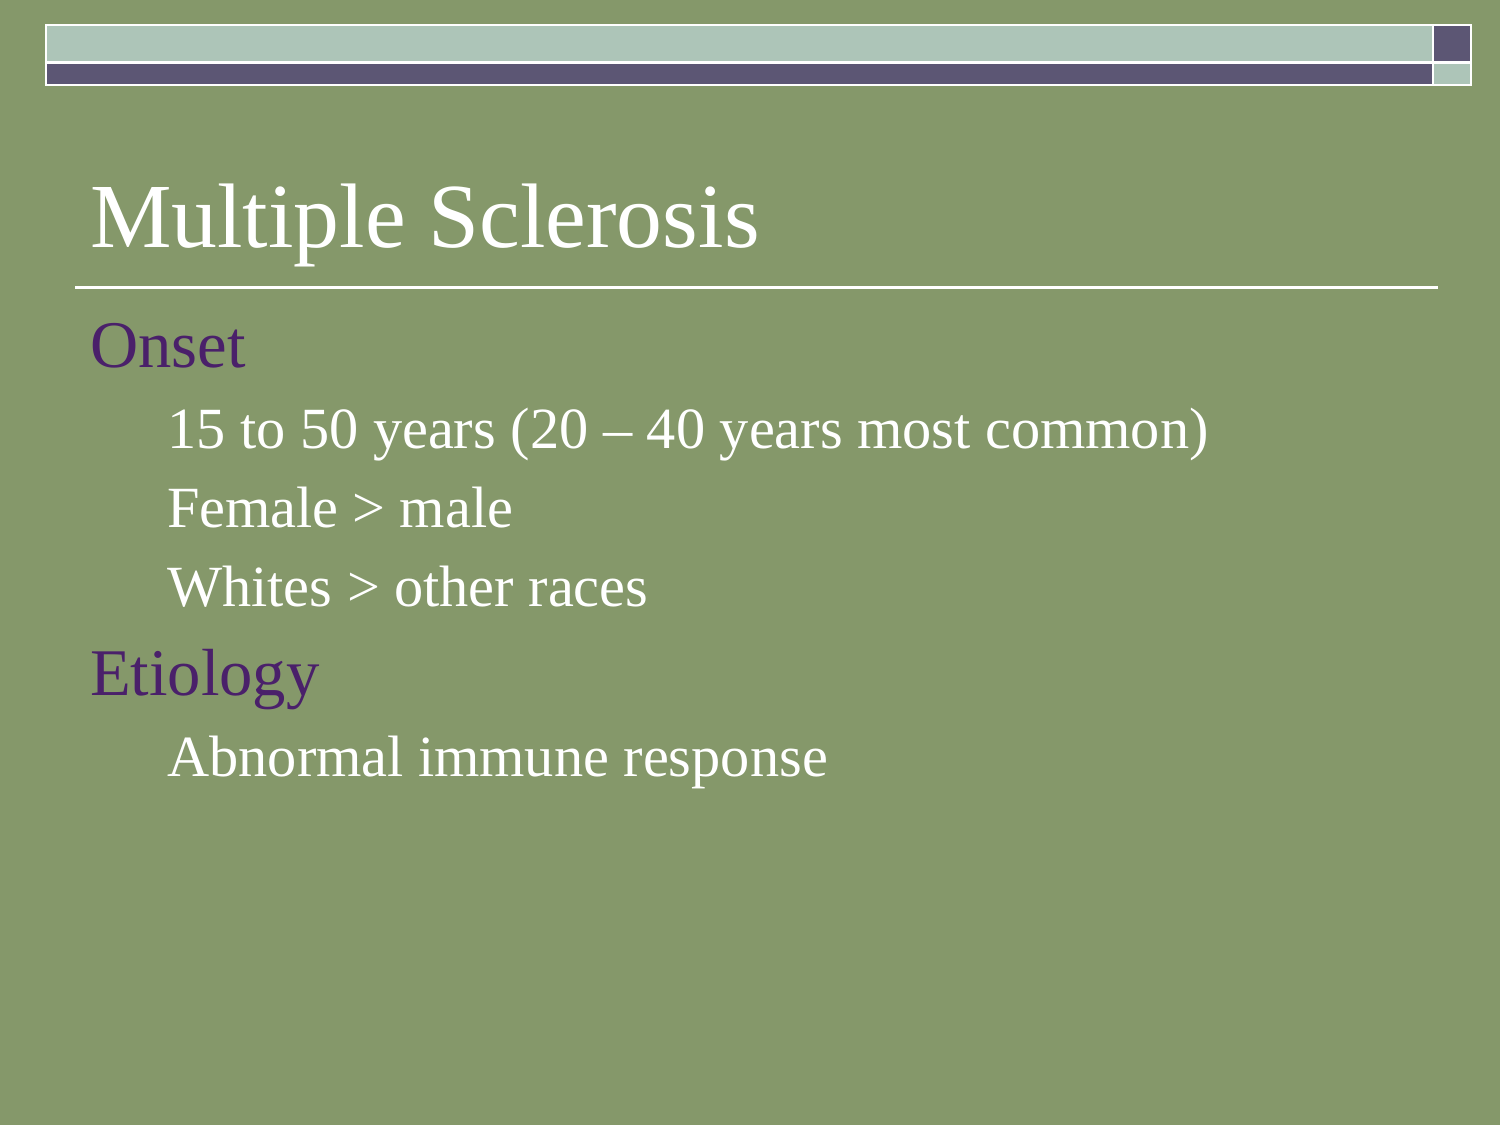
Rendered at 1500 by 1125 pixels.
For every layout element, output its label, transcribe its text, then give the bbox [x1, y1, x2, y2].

title Multiple Sclerosis [75, 87, 1426, 275]
list Onset 15 to 50 years (20 – 40 years most common) Female > male Whites > other races Etiology Abnormal immune response [75, 299, 1426, 1006]
